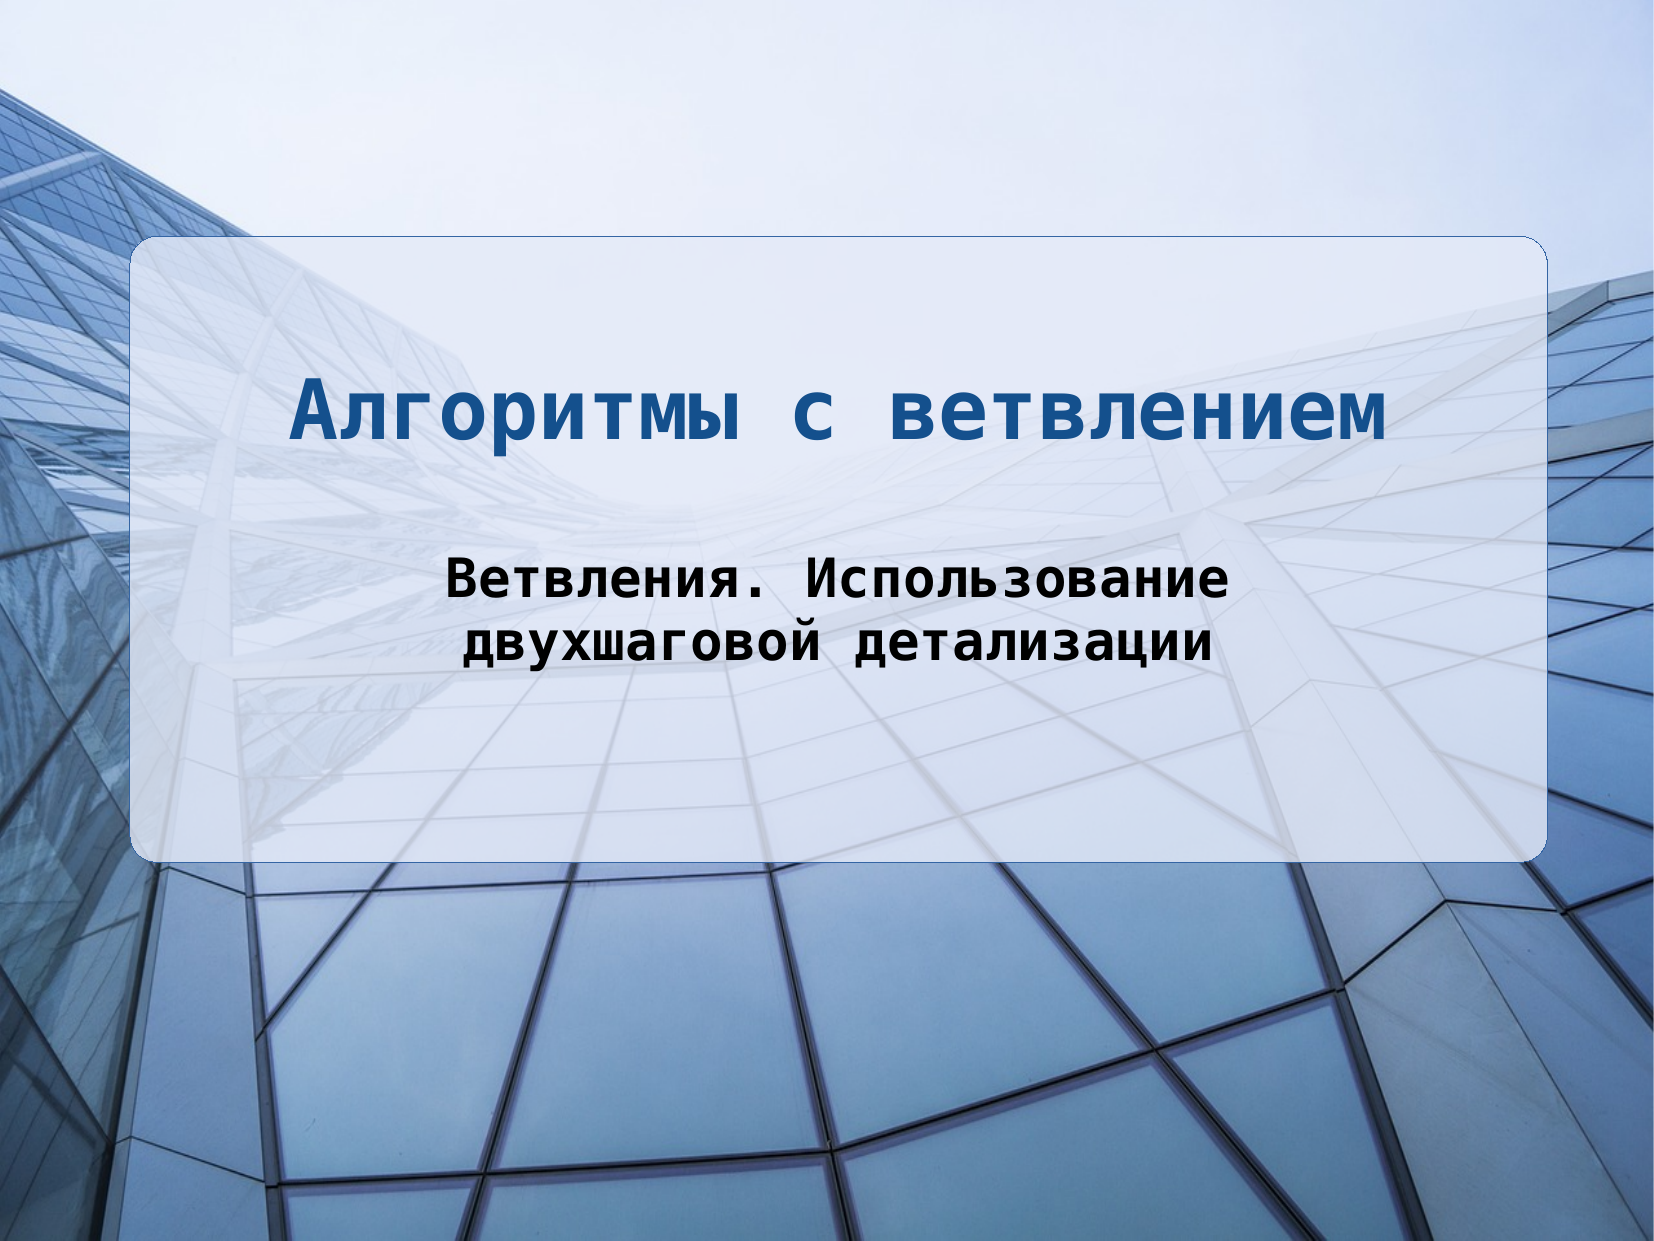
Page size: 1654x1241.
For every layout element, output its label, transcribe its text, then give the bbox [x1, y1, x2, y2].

picture [0, 0, 1654, 1241]
text_box Алгоритмы с ветвлением Ветвления. Использование двухшаговой детализации [129, 236, 1548, 863]
